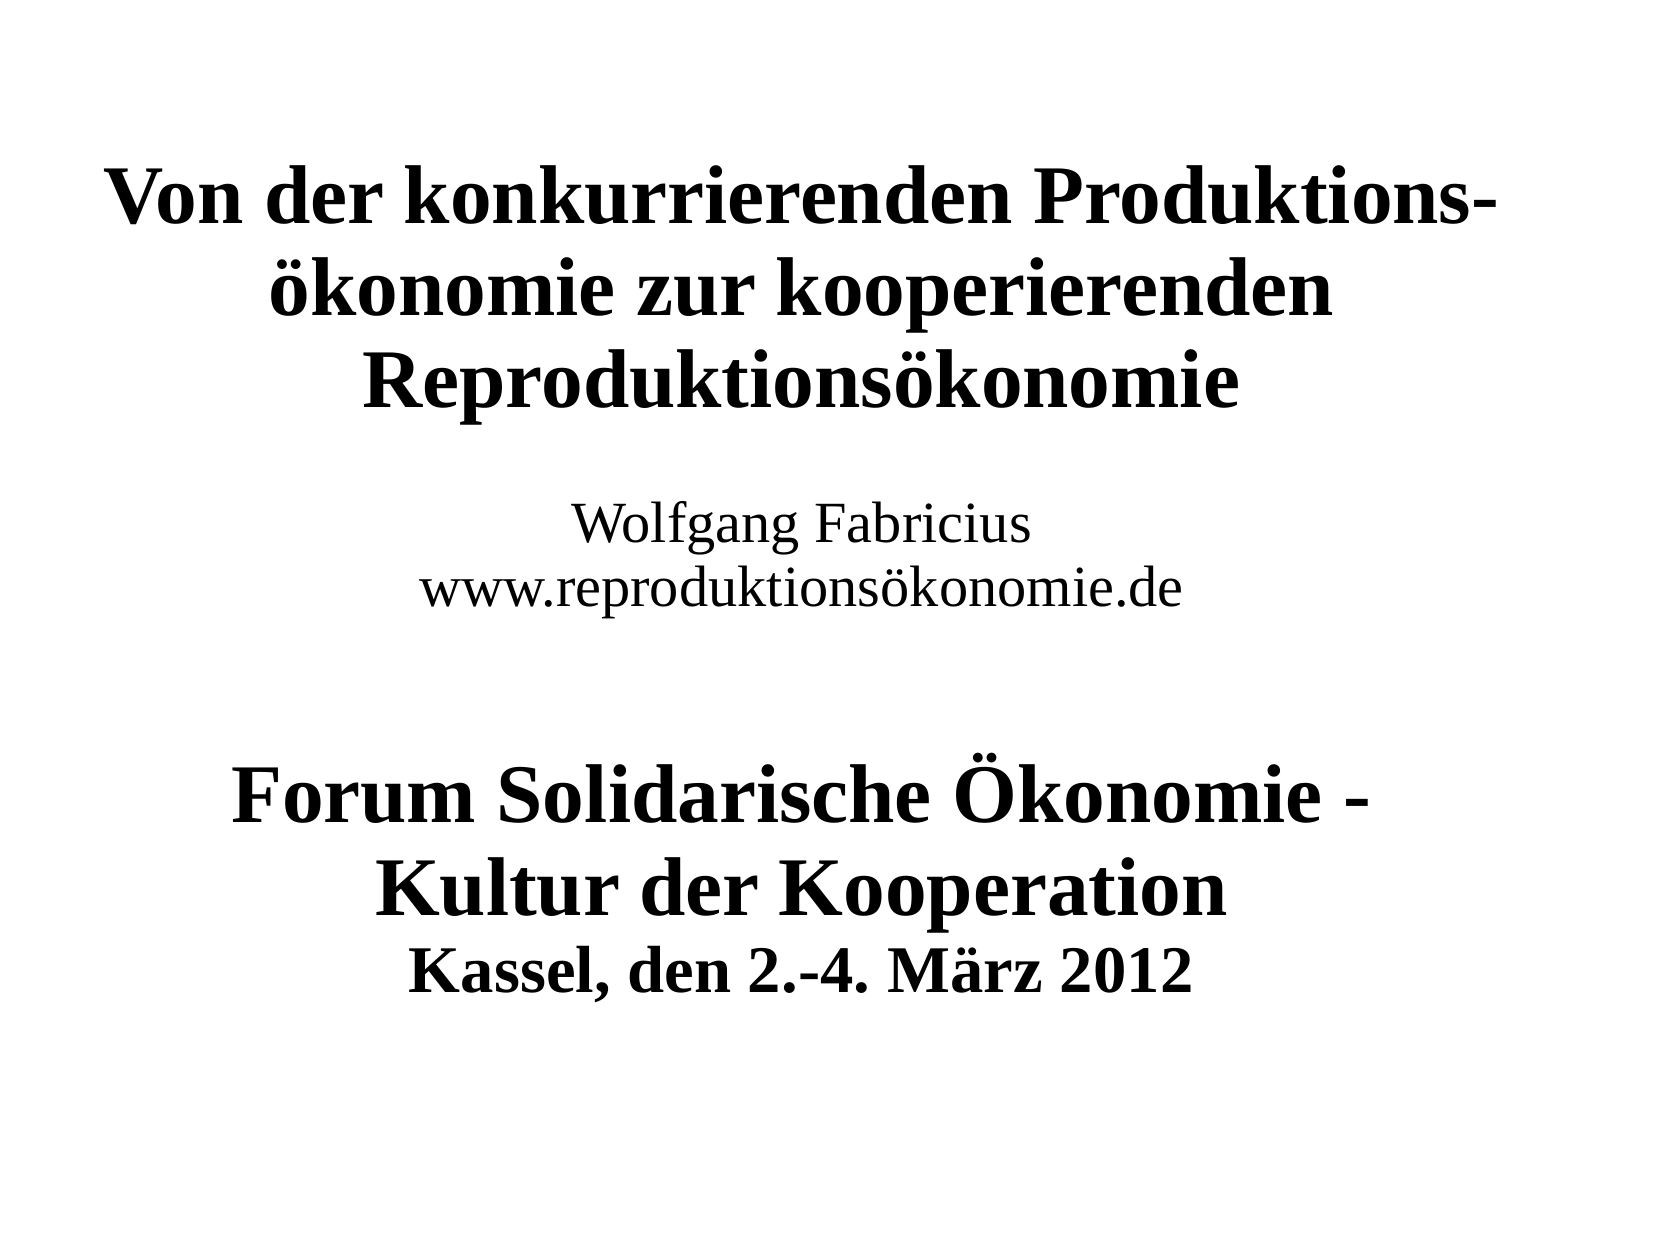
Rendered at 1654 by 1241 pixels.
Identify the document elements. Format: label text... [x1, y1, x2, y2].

text_box Von der konkurrierenden Produktions- ökonomie zur kooperierenden Reproduktionsökonomie Wolfgang Fabricius www.reproduktionsökonomie.de Forum Solidarische Ökonomie - Kultur der Kooperation Kassel, den 2.-4. März 2012 [88, 141, 1565, 1015]
